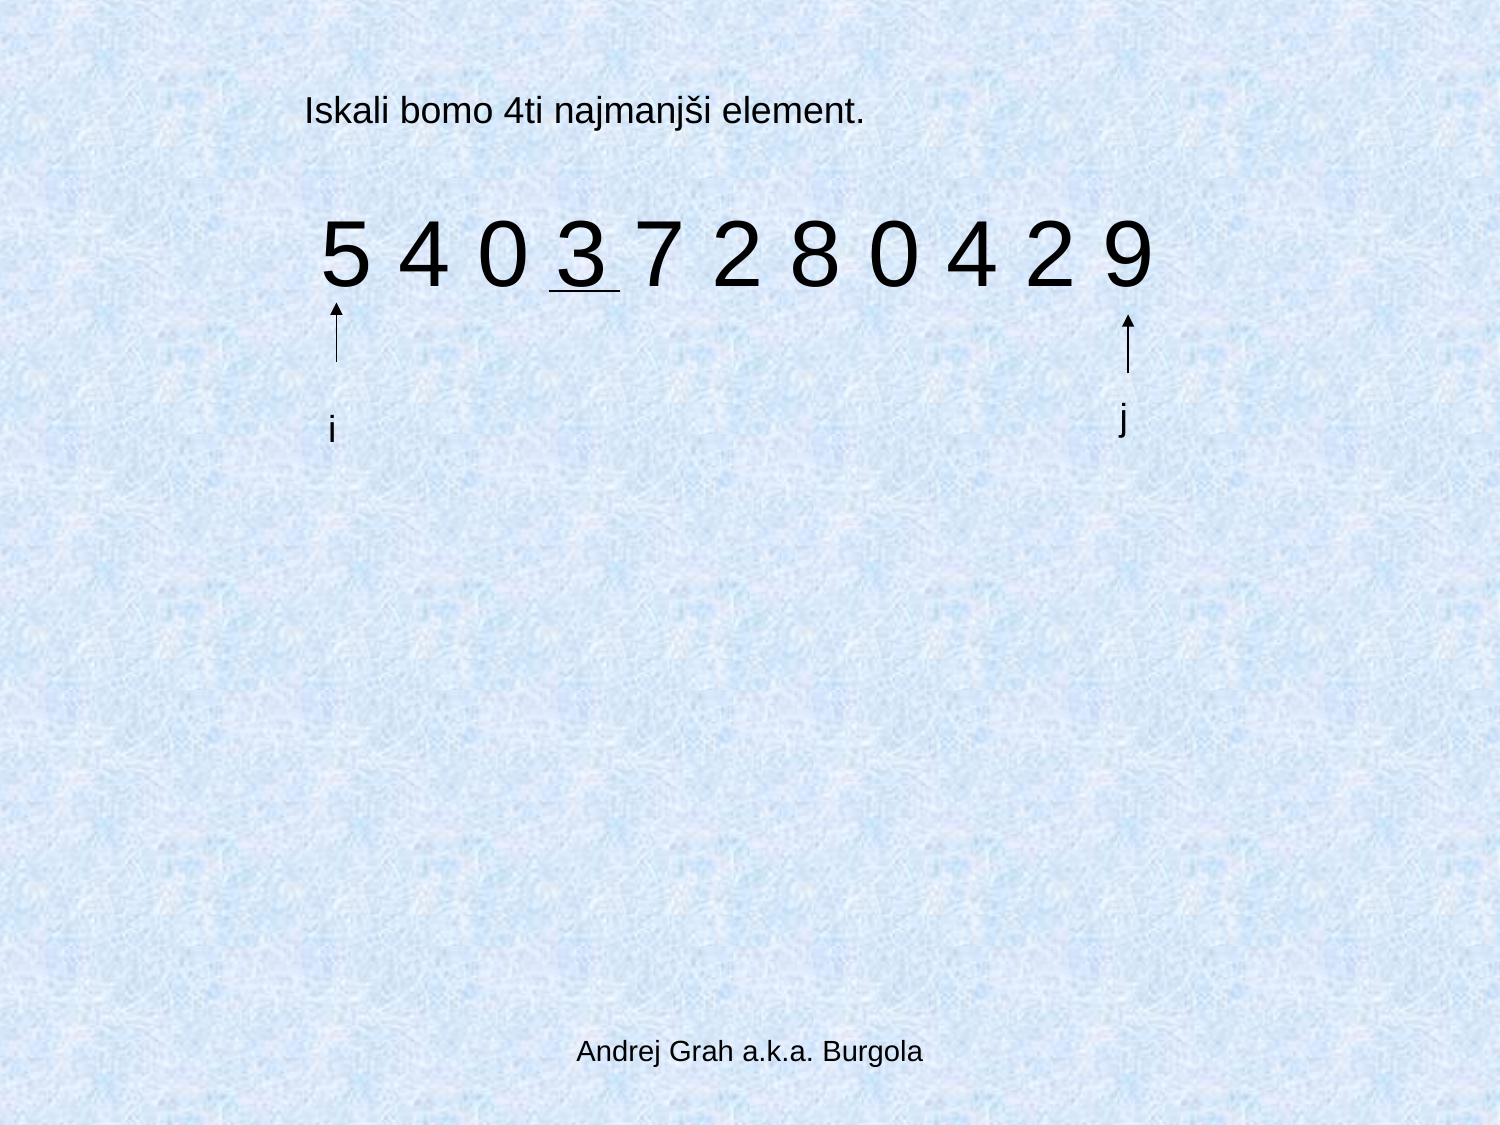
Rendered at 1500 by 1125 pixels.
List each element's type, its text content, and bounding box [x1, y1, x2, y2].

text_box Andrej Grah a.k.a. Burgola [512, 1024, 988, 1103]
text_box 5 4 0 3 7 2 8 0 4 2 9 [194, 184, 1282, 313]
text_box j [1104, 385, 1143, 446]
picture [0, 0, 1500, 1125]
text_box Iskali bomo 4ti najmanjši element. [289, 78, 1211, 139]
text_box i [313, 397, 352, 458]
